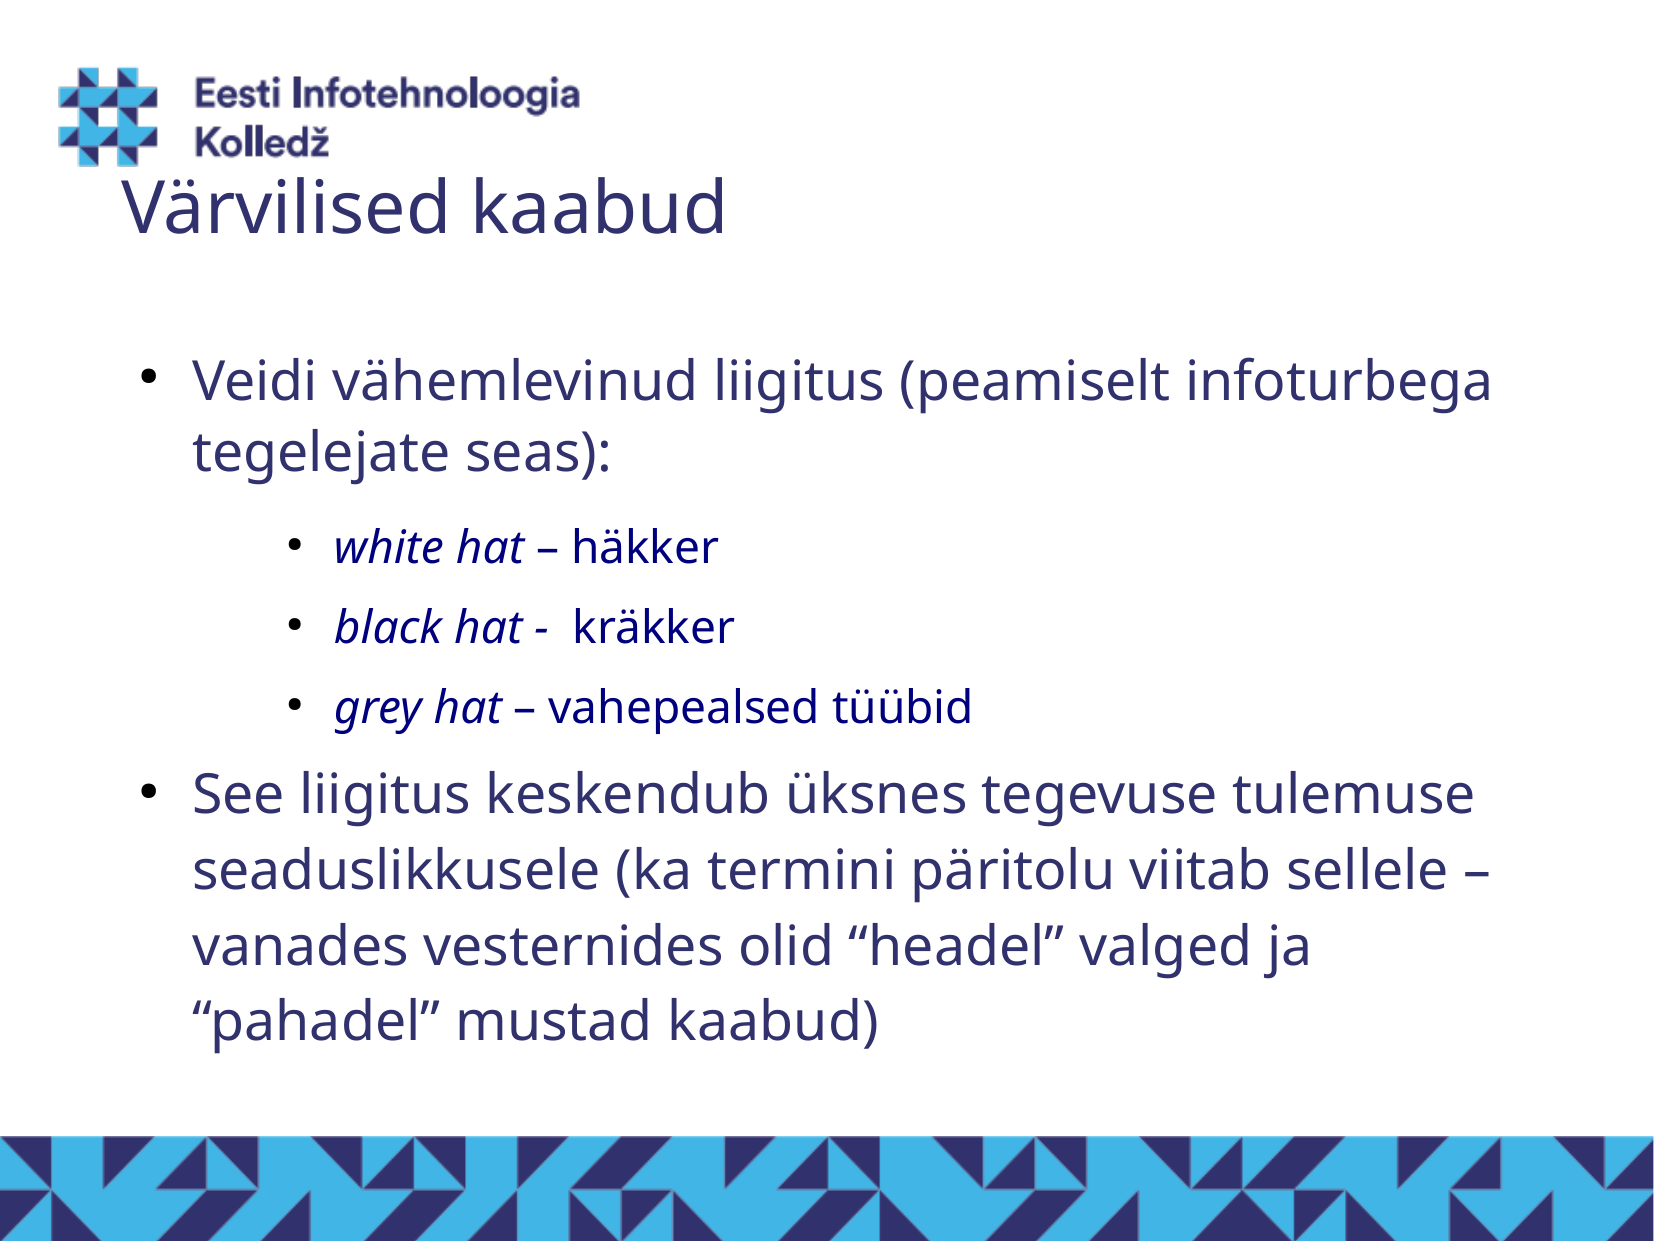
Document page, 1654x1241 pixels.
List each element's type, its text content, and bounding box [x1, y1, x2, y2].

list Veidi vähemlevinud liigitus (peamiselt infoturbega tegelejate seas): white hat – häkker black hat - kräkker grey hat – vahepealsed tüübid See liigitus keskendub üksnes tegevuse tulemuse seaduslikkusele (ka termini päritolu viitab sellele – vanades vesternides olid “headel” valged ja “pahadel” mustad kaabud) [121, 344, 1532, 1125]
title Värvilised kaabud [121, 98, 1532, 314]
